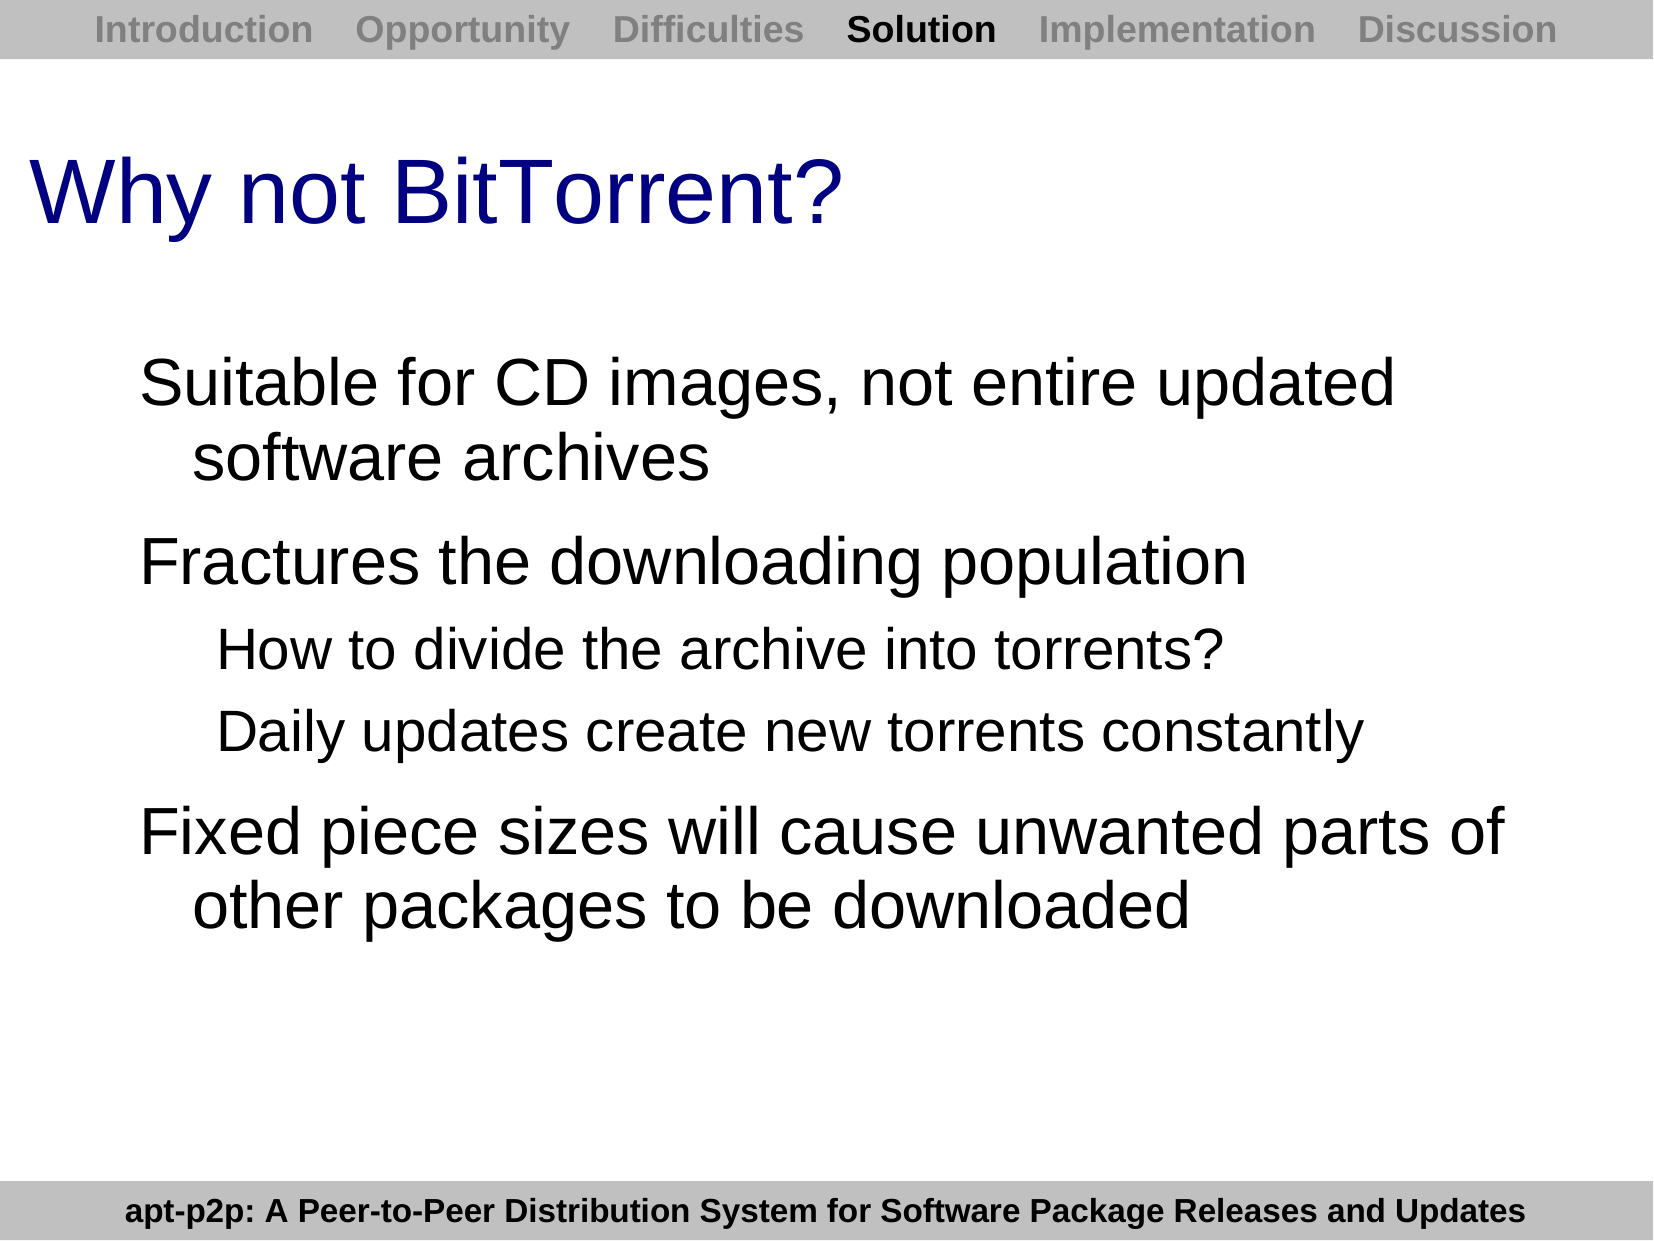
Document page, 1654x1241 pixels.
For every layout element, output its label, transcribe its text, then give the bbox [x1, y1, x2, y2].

list Suitable for CD images, not entire updated software archives Fractures the downloading population How to divide the archive into torrents? Daily updates create new torrents constantly Fixed piece sizes will cause unwanted parts of other packages to be downloaded [121, 344, 1534, 1127]
title Why not BitTorrent? [29, 88, 1442, 296]
